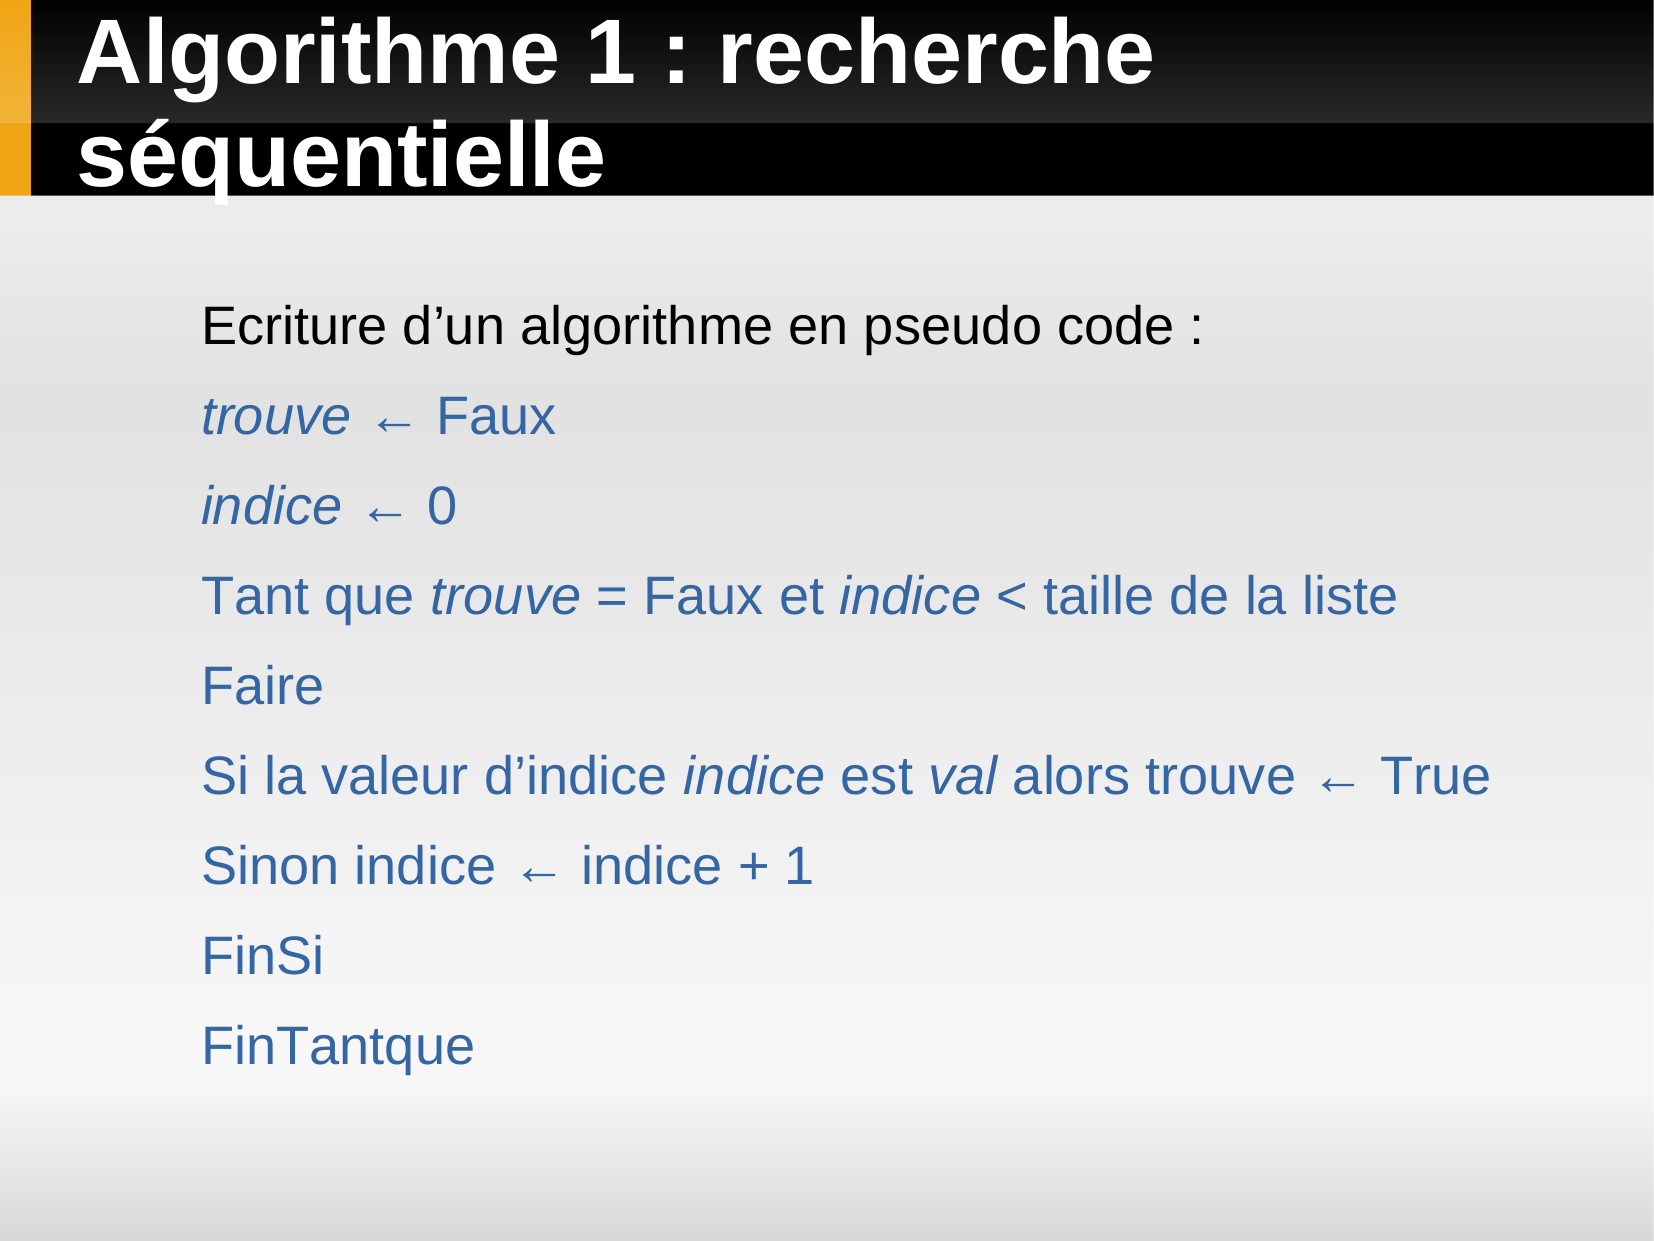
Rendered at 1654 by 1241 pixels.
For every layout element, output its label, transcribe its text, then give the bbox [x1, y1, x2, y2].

title Algorithme 1 : recherche séquentielle [76, 0, 1565, 208]
list Ecriture d’un algorithme en pseudo code : trouve ← Faux indice ← 0 Tant que trouve = Faux et indice < taille de la liste Faire Si la valeur d’indice indice est val alors trouve ← True Sinon indice ← indice + 1 FinSi FinTantque [88, 295, 1577, 1077]
picture [0, 0, 1654, 1241]
